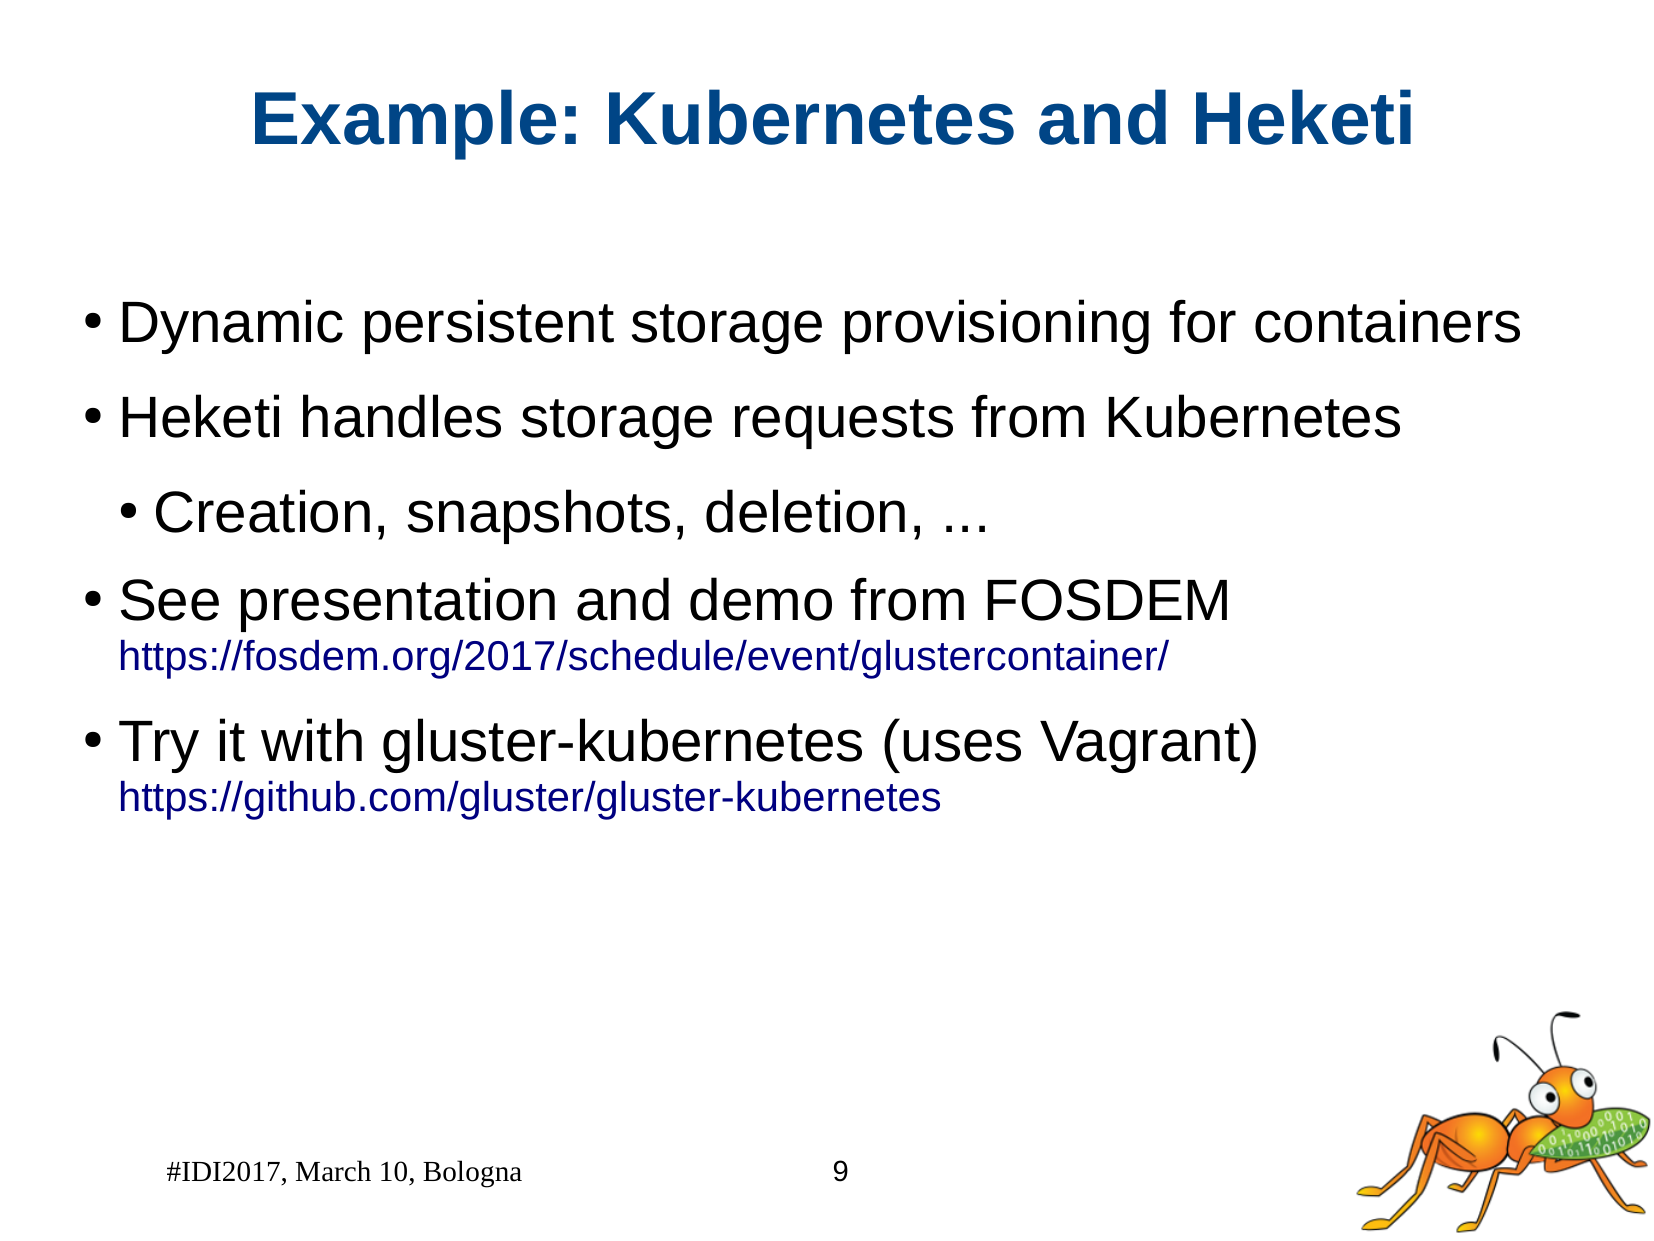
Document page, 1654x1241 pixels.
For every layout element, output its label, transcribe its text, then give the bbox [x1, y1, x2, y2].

title Example: Kubernetes and Heketi [90, 15, 1579, 223]
picture [1353, 1009, 1654, 1235]
list Dynamic persistent storage provisioning for containers Heketi handles storage requests from Kubernetes Creation, snapshots, deletion, ... See presentation and demo from FOSDEM https://fosdem.org/2017/schedule/event/glustercontainer/ Try it with gluster-kubernetes (uses Vagrant) https://github.com/gluster/gluster-kubernetes [82, 290, 1571, 1010]
